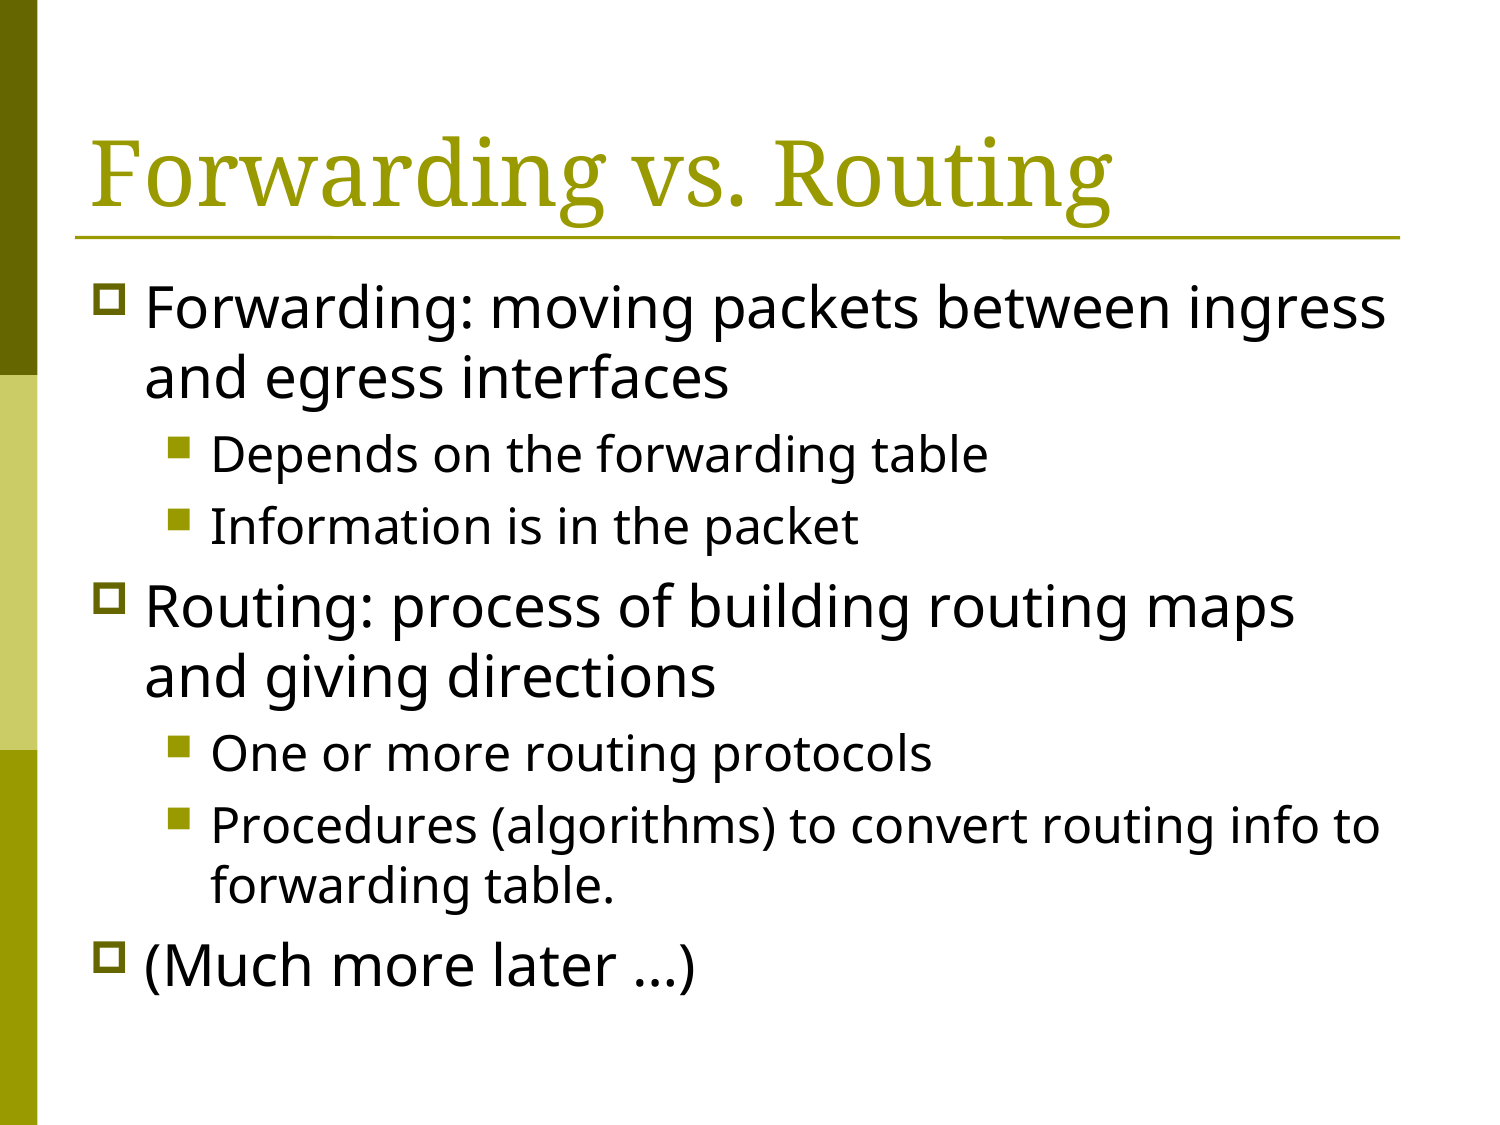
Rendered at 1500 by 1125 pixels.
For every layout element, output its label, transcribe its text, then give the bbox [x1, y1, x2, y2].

title Forwarding vs. Routing [75, 45, 1426, 233]
list Forwarding: moving packets between ingress and egress interfaces Depends on the forwarding table Information is in the packet Routing: process of building routing maps and giving directions One or more routing protocols Procedures (algorithms) to convert routing info to forwarding table. (Much more later …) [75, 262, 1426, 1007]
